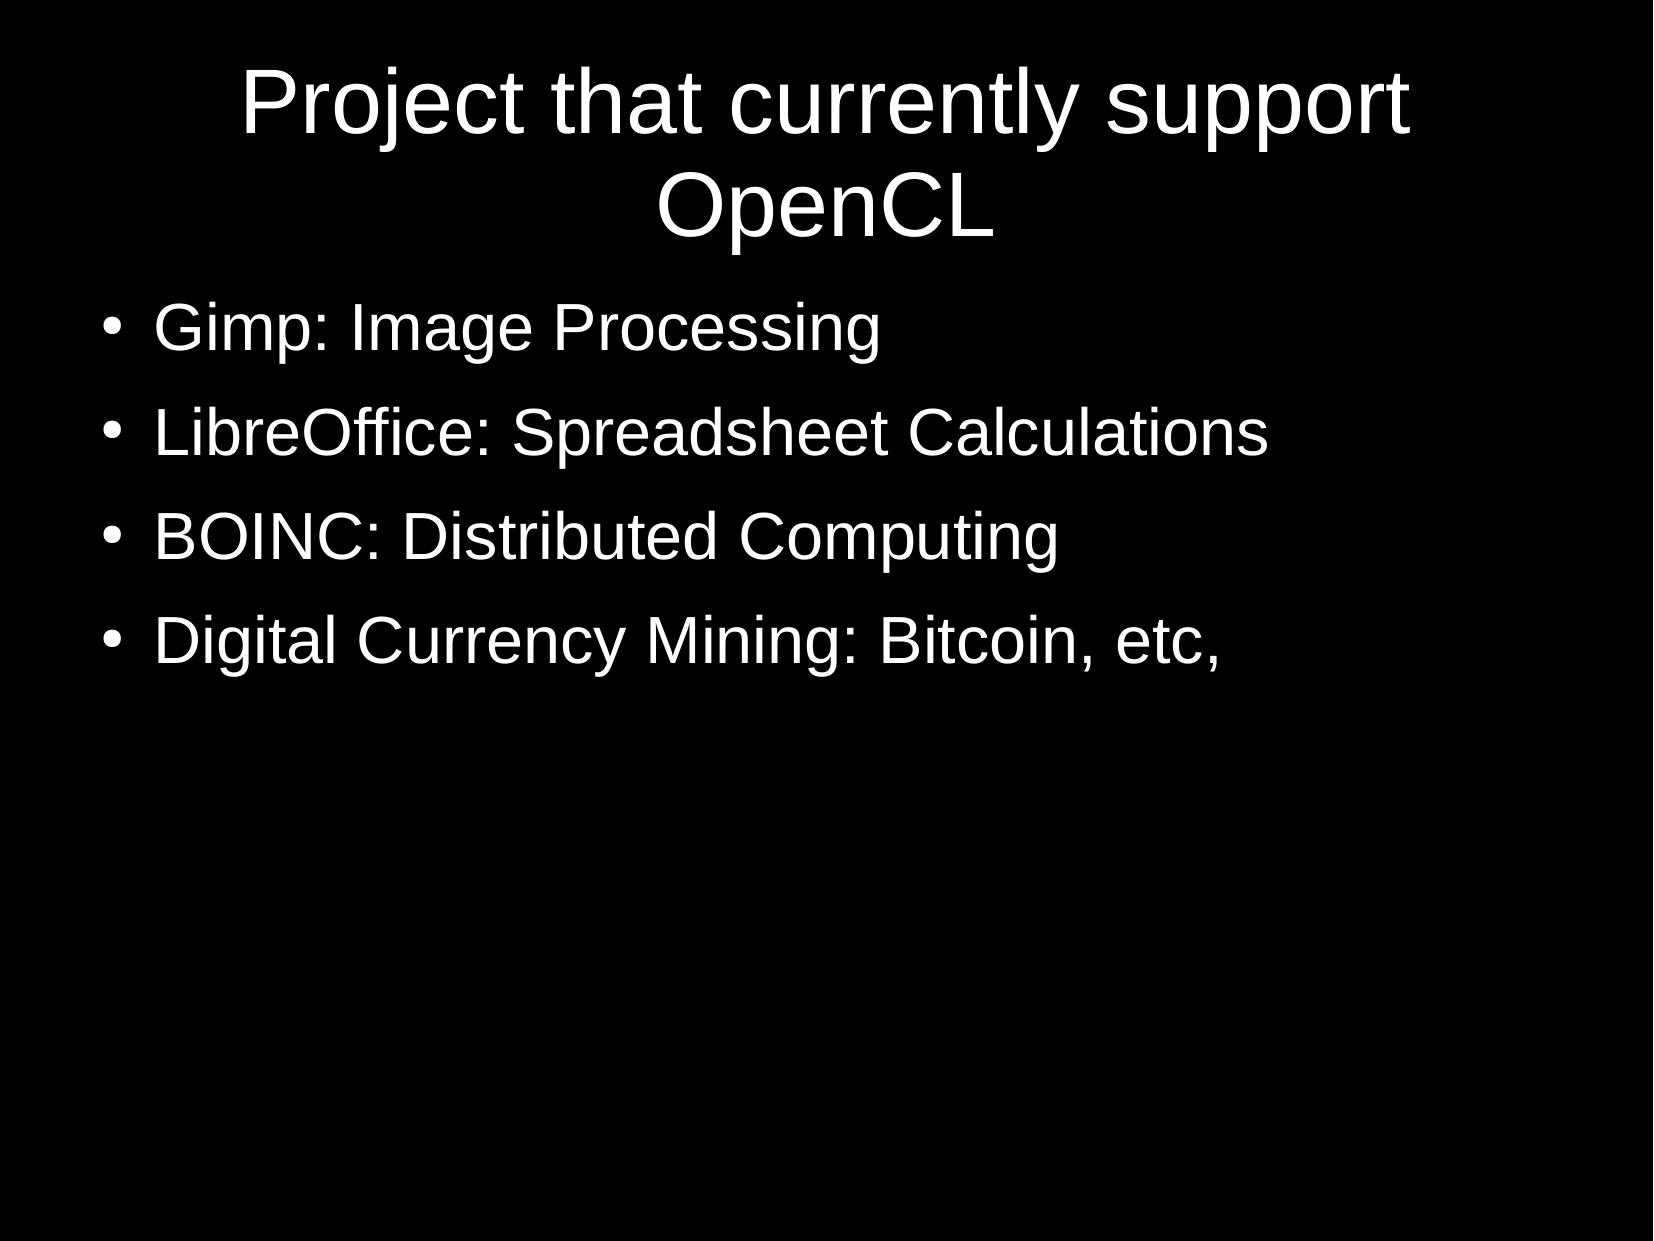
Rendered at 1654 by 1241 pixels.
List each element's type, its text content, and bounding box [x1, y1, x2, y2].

title Project that currently support OpenCL [82, 49, 1571, 257]
list Gimp: Image Processing LibreOffice: Spreadsheet Calculations BOINC: Distributed Computing Digital Currency Mining: Bitcoin, etc, [82, 290, 1571, 1010]
